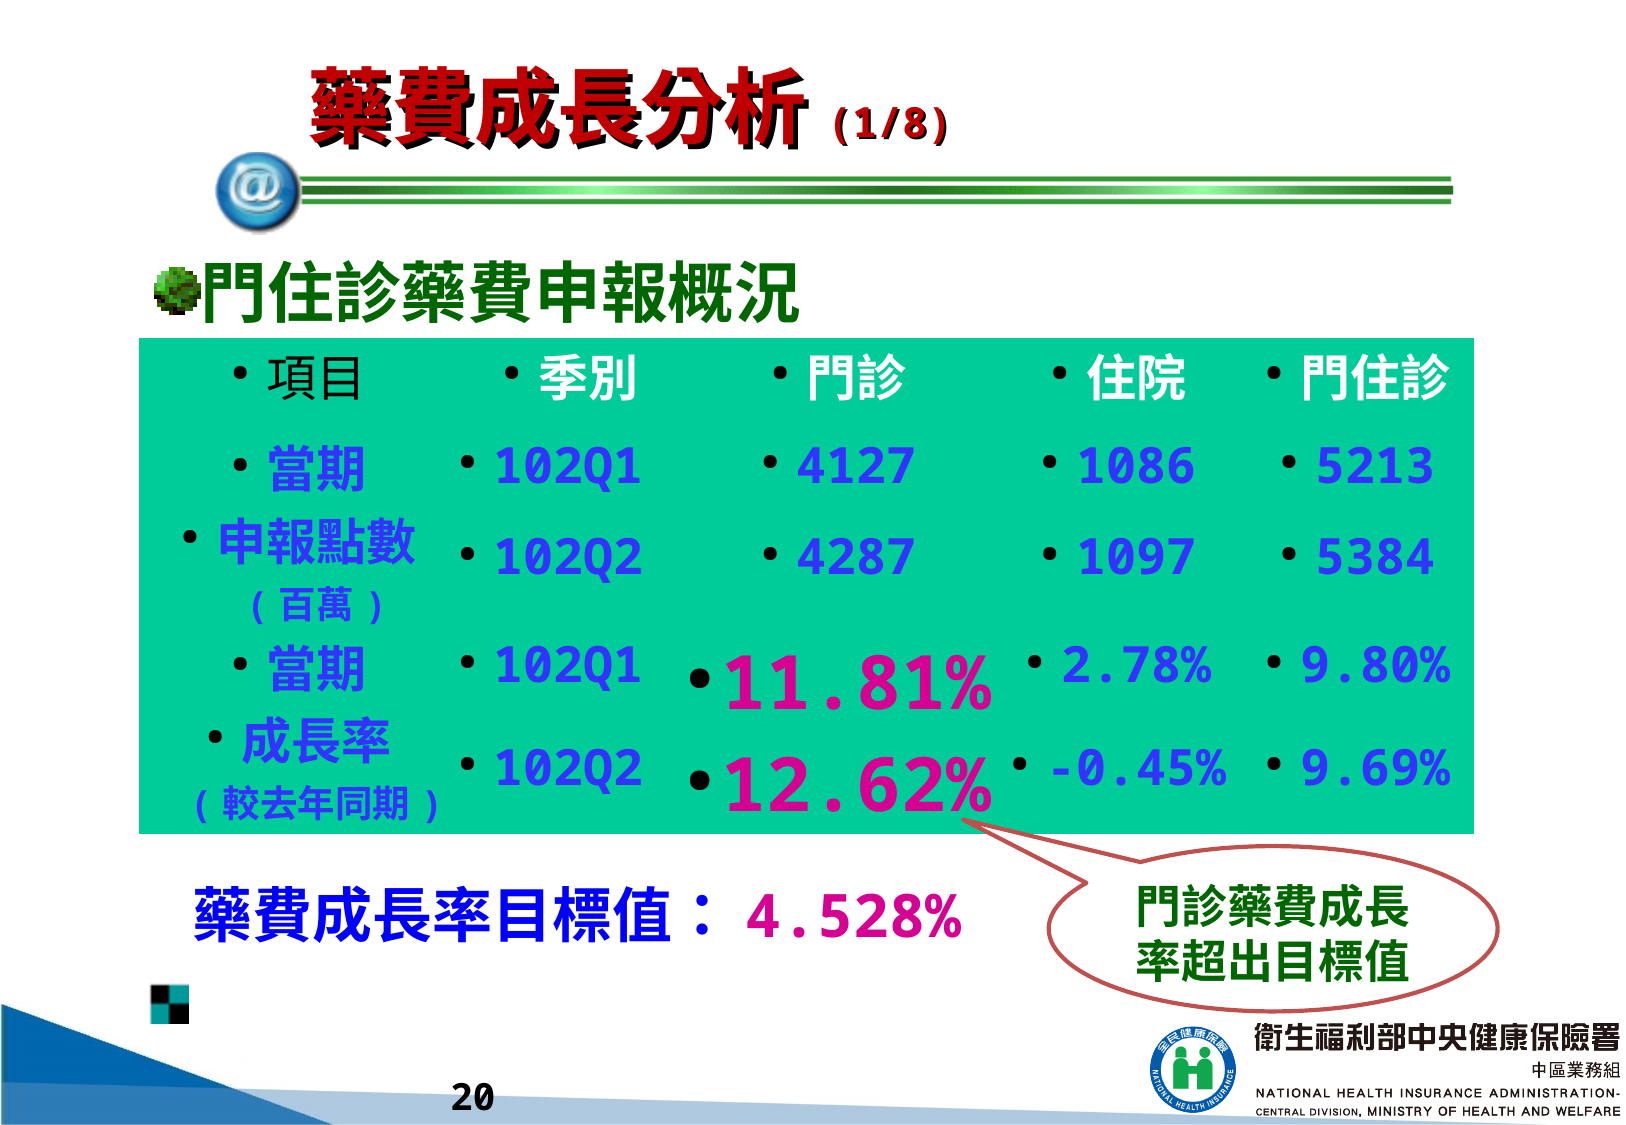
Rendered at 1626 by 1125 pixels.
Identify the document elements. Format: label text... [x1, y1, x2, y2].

table_cell 102Q2 [458, 521, 683, 629]
table_cell 當期 申報點數 (百萬) [139, 430, 458, 629]
table_cell 12.62% [683, 732, 995, 834]
table_cell 102Q2 [458, 732, 683, 834]
table_cell 4127 [683, 430, 995, 521]
table_cell 1086 [995, 430, 1242, 521]
text_box 門診藥費成長率超出目標值 [962, 819, 1498, 1012]
table_cell 當期 成長率 (較去年同期) [139, 629, 458, 834]
table_cell 2.78% [995, 629, 1242, 732]
table_header 季別 [458, 339, 683, 430]
table_cell 5384 [1242, 521, 1474, 629]
table_cell 4287 [683, 521, 995, 629]
table_cell 102Q1 [458, 629, 683, 732]
table_cell 1097 [995, 521, 1242, 629]
text_box [268, 79, 1625, 268]
list 藥費成長率目標值：4.528% [127, 869, 978, 965]
table_header 項目 [139, 339, 458, 430]
table_header 門診 [683, 339, 995, 430]
table_cell 9.69% [1242, 732, 1474, 834]
text_box 門住診藥費申報概況 [139, 243, 1473, 339]
table_cell 5213 [1242, 430, 1474, 521]
text_box [435, 1065, 815, 1125]
table_cell 11.81% [683, 629, 995, 732]
table_cell 9.80% [1242, 629, 1474, 732]
table_cell -0.45% [995, 732, 1242, 834]
table_header 門住診 [1242, 338, 1474, 430]
title 藥費成長分析(1/8) [292, 10, 1562, 198]
table_header 住院 [995, 339, 1242, 430]
table_cell 102Q1 [458, 430, 683, 521]
